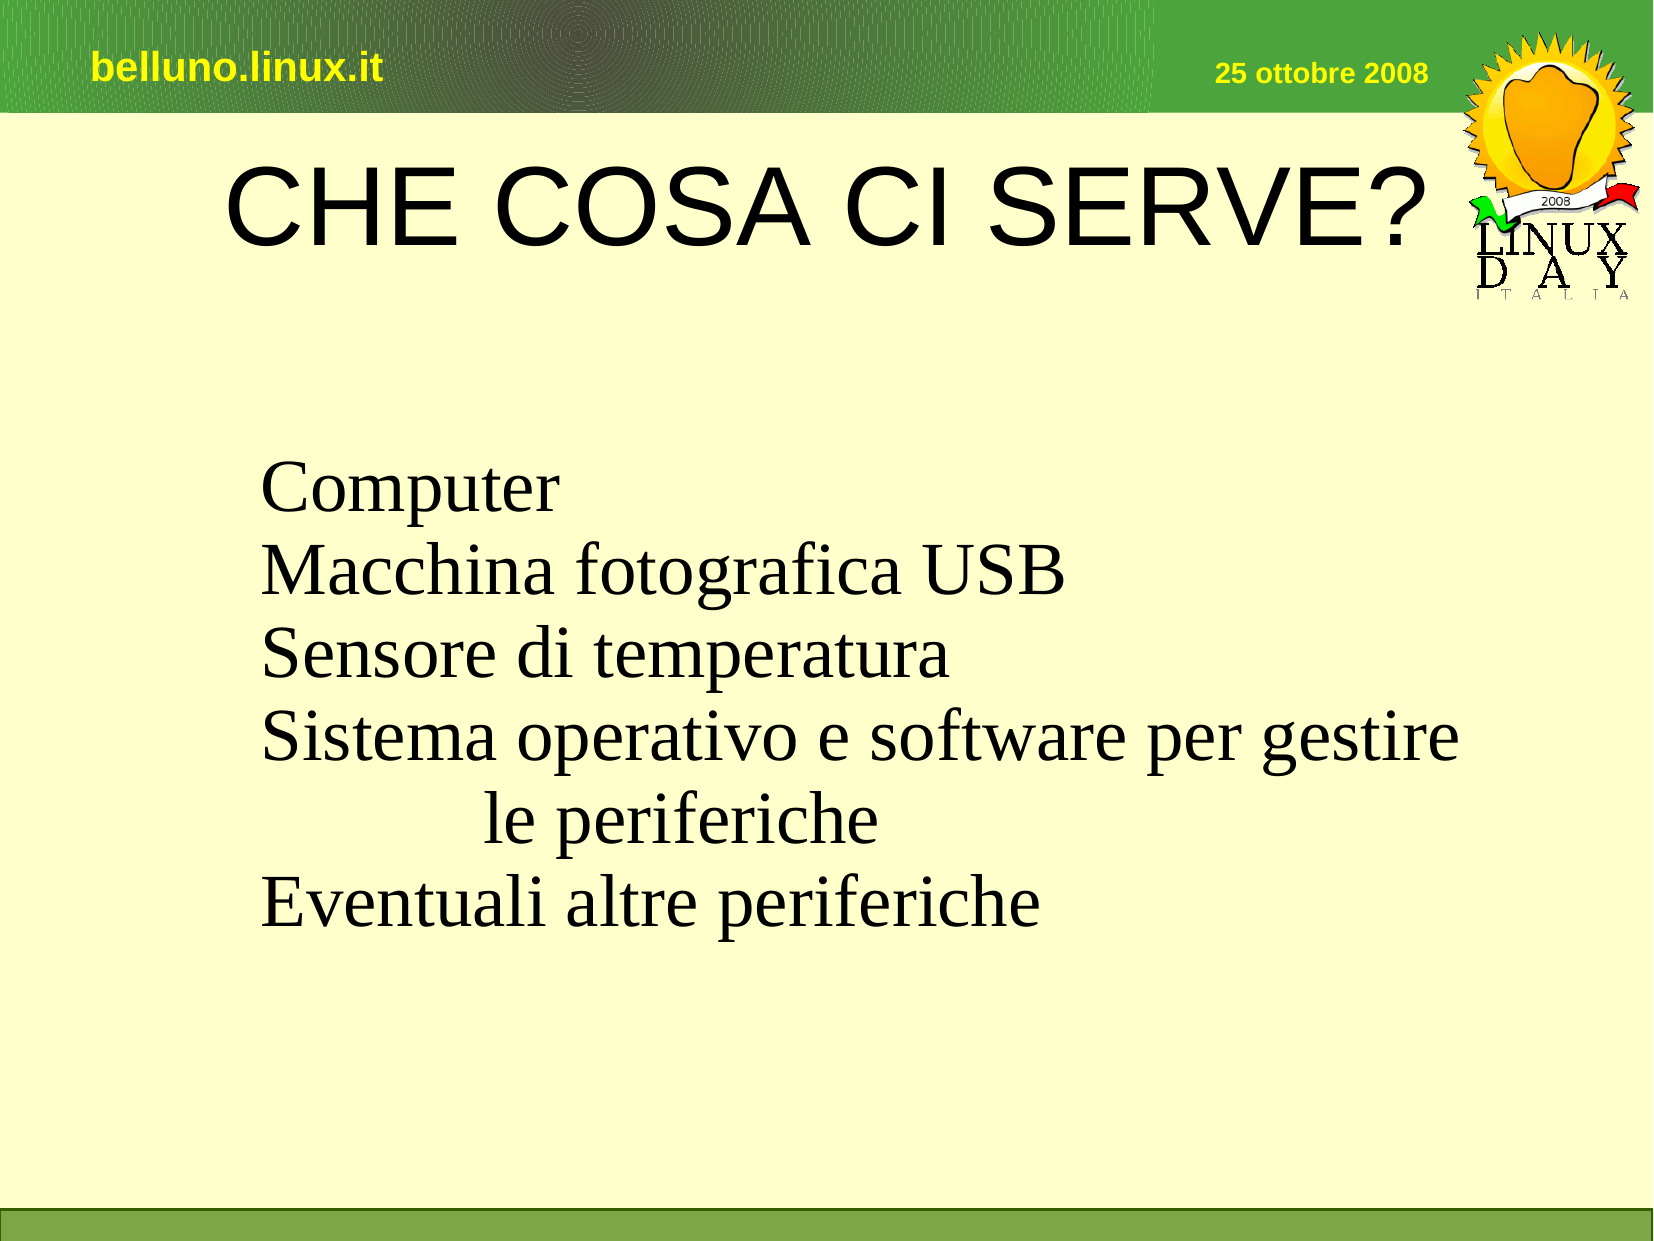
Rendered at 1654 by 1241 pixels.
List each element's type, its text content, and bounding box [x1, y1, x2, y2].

picture [1462, 29, 1641, 300]
subtitle Computer Macchina fotografica USB Sensore di temperatura Sistema operativo e software per gestire le periferiche Eventuali altre periferiche [225, 337, 1501, 1051]
title CHE COSA CI SERVE? [121, 110, 1533, 303]
